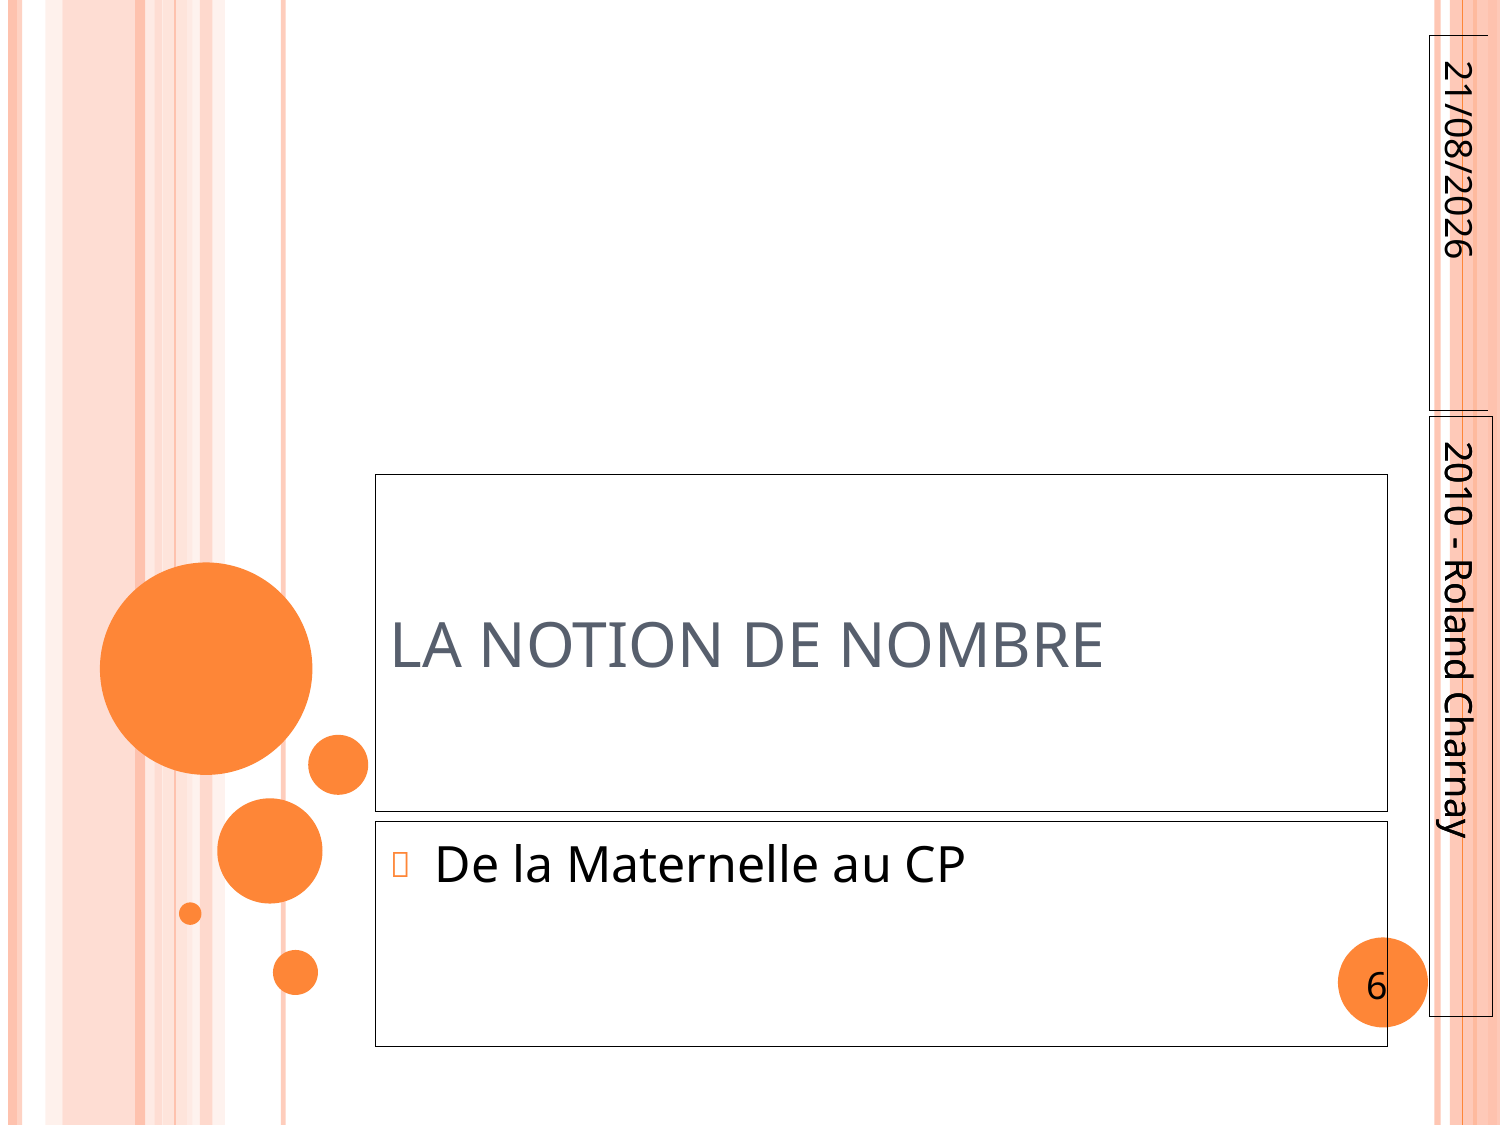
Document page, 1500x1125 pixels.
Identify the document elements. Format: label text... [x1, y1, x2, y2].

title LA NOTION DE NOMBRE [375, 474, 1388, 812]
text_box <numéro> [1351, 952, 1452, 1038]
footer 2010 - Roland Charnay [1429, 416, 1493, 1017]
list De la Maternelle au CP [375, 821, 1388, 1047]
